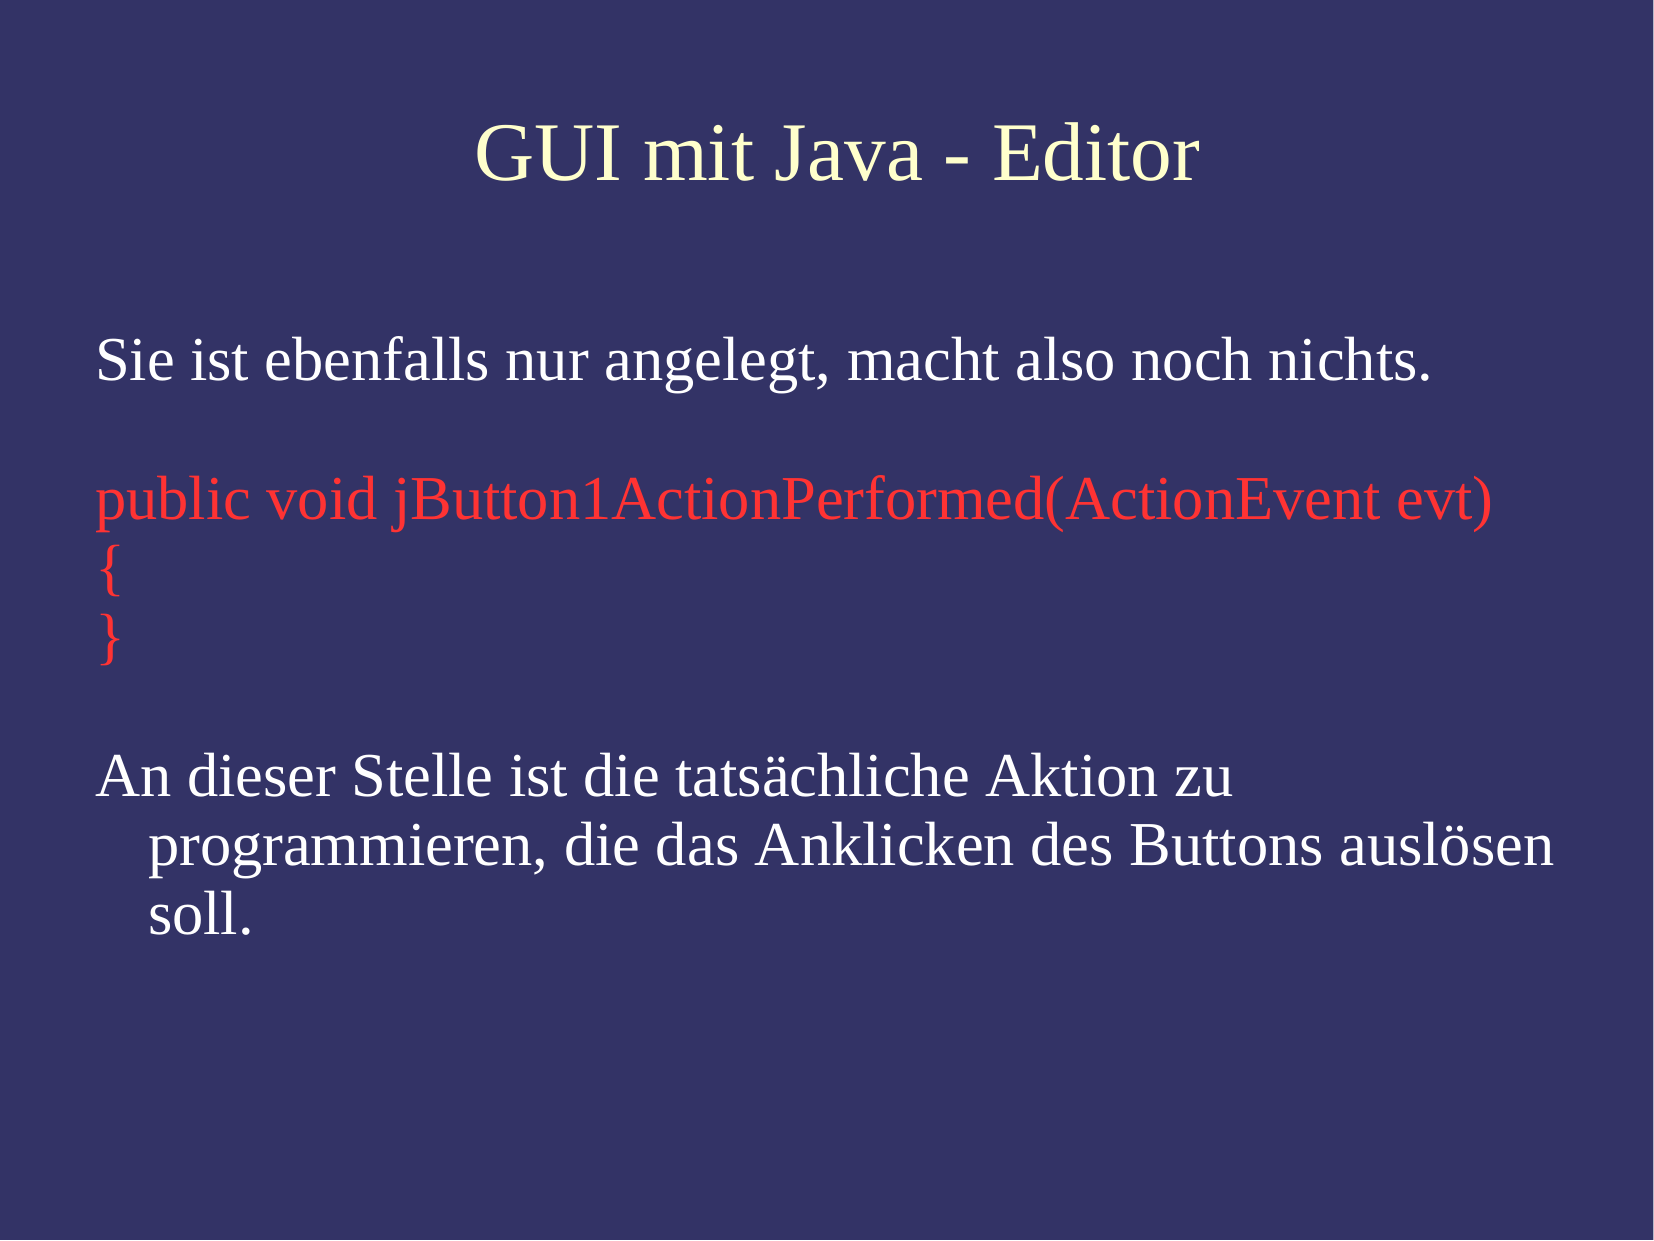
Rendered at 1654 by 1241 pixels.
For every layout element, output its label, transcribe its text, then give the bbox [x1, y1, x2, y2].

title GUI mit Java - Editor [54, 44, 1622, 260]
list Sie ist ebenfalls nur angelegt, macht also noch nichts. public void jButton1ActionPerformed(ActionEvent evt) { } An dieser Stelle ist die tatsächliche Aktion zu programmieren, die das Anklicken des Buttons auslösen soll. [77, 324, 1579, 1092]
